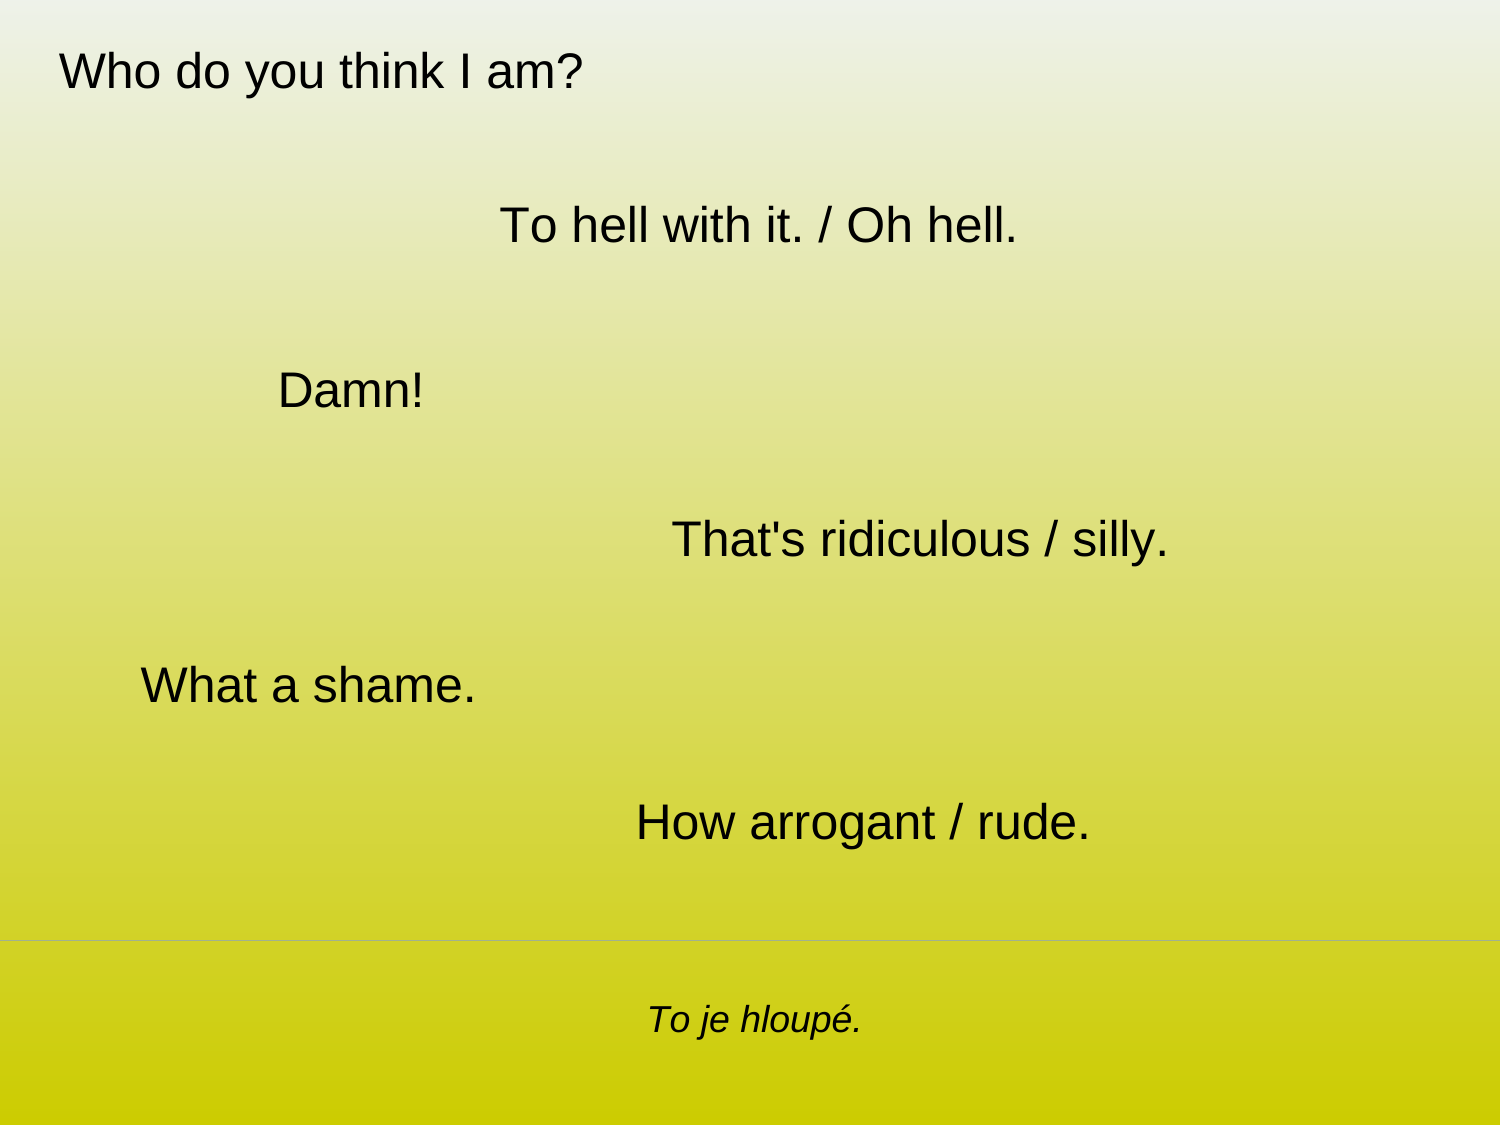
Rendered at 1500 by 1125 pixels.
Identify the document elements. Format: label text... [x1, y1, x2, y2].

text_box Who do you think I am? [43, 30, 600, 107]
text_box How arrogant / rude. [620, 781, 1107, 858]
text_box Damn! [262, 349, 440, 426]
text_box What a shame. [125, 645, 492, 721]
text_box To je hloupé. [631, 987, 878, 1049]
text_box That's ridiculous / silly. [656, 498, 1185, 575]
text_box To hell with it. / Oh hell. [484, 184, 1035, 261]
